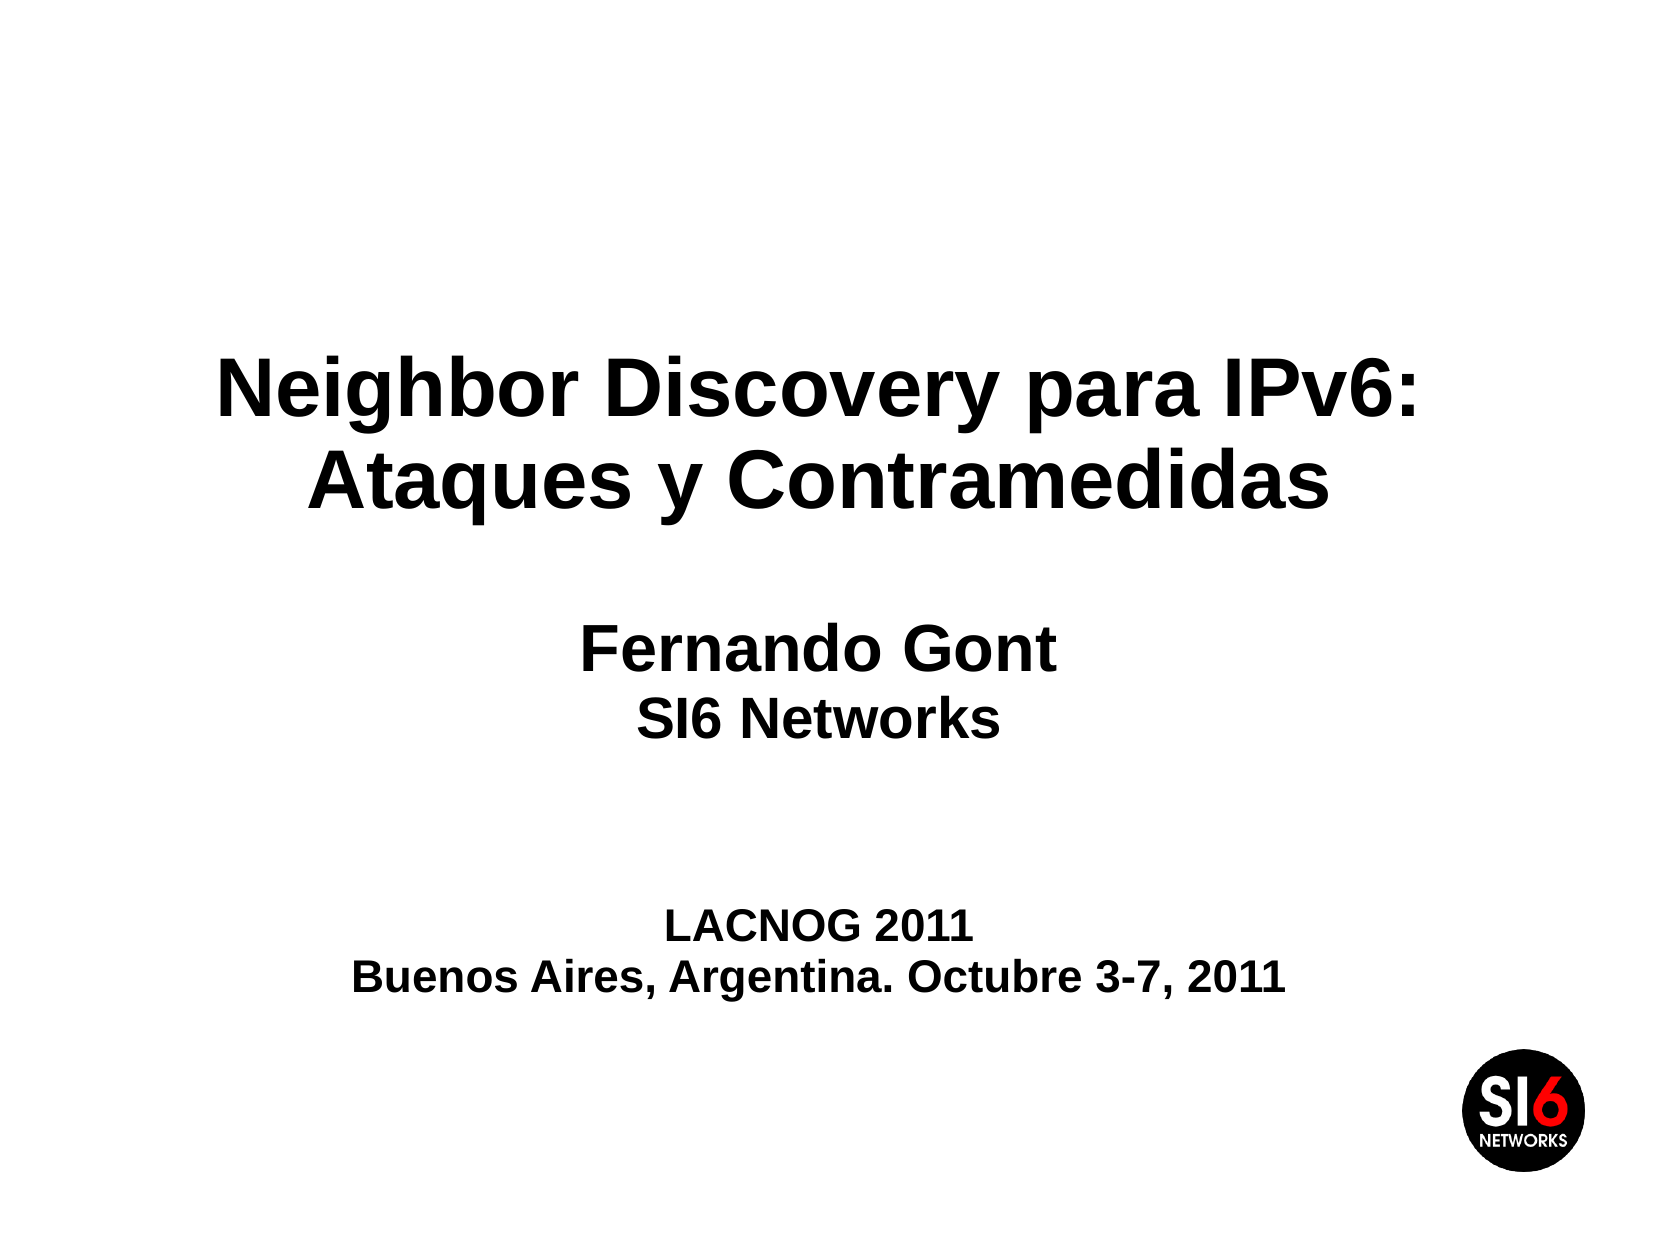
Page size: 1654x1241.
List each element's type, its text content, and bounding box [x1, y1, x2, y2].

subtitle Neighbor Discovery para IPv6: Ataques y Contramedidas Fernando Gont SI6 Networks LACNOG 2011 Buenos Aires, Argentina. Octubre 3-7, 2011 [75, 187, 1564, 1156]
picture [1462, 1049, 1585, 1172]
